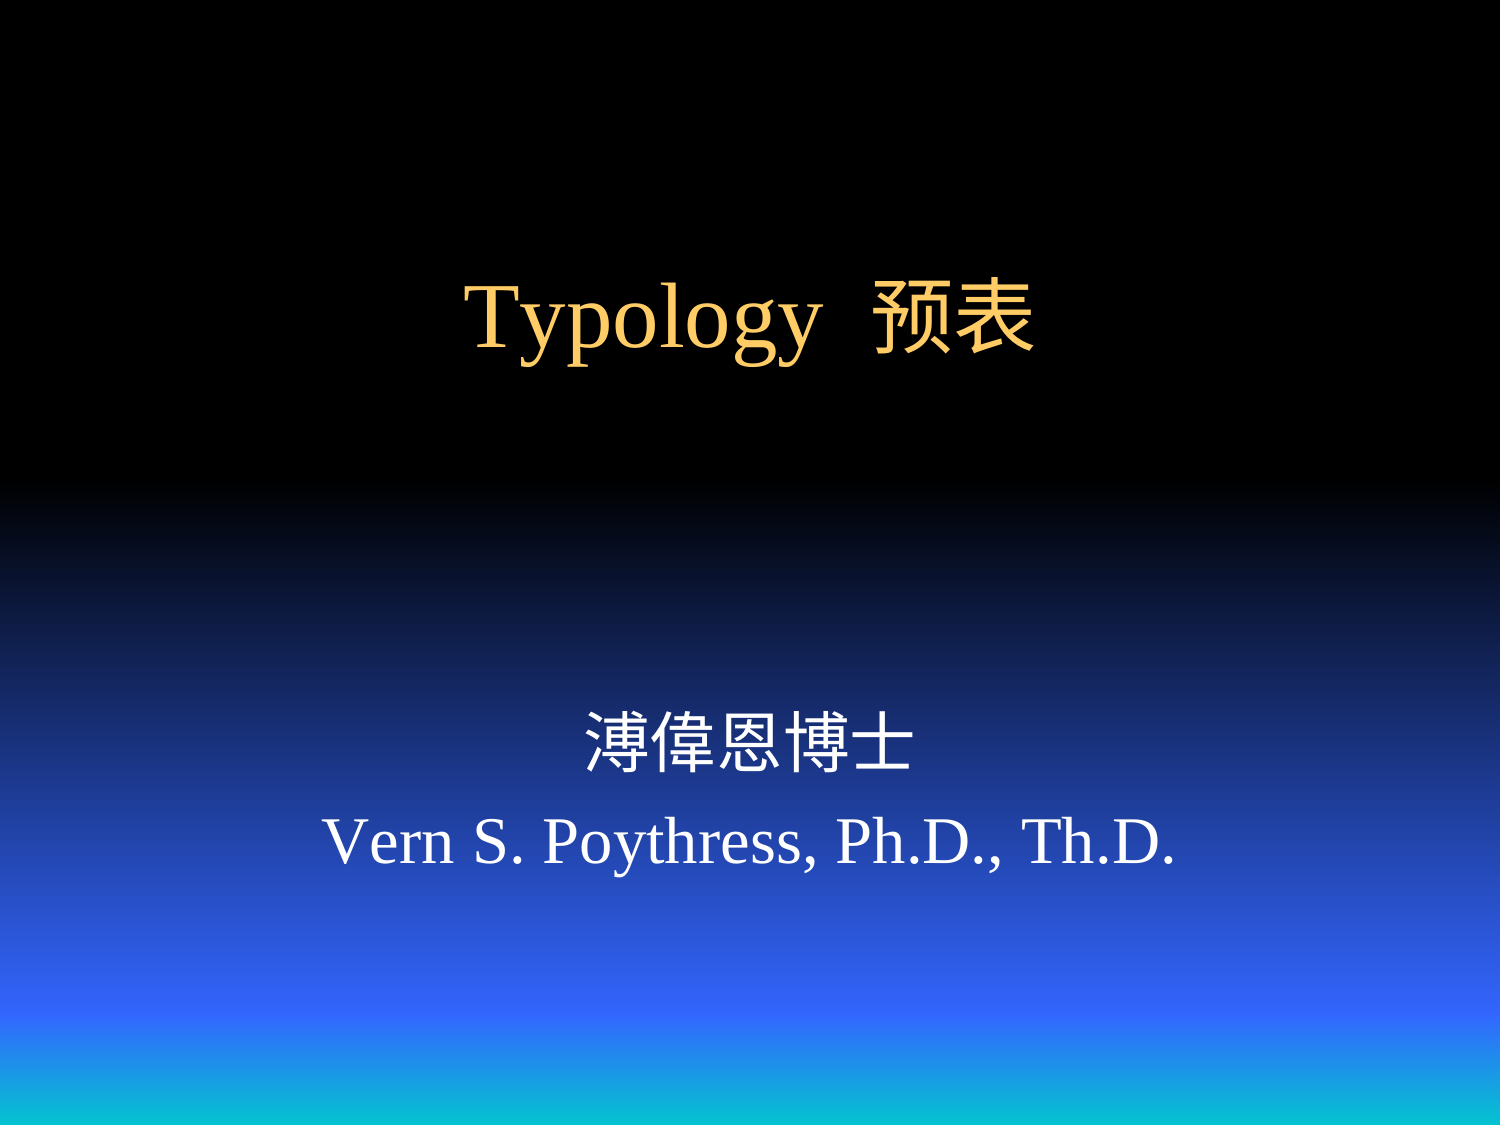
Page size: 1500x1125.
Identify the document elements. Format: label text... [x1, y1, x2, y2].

title Typology 预表 [112, 245, 1388, 374]
subtitle 溥偉恩博士 Vern S. Poythress, Ph.D., Th.D. [225, 644, 1276, 933]
